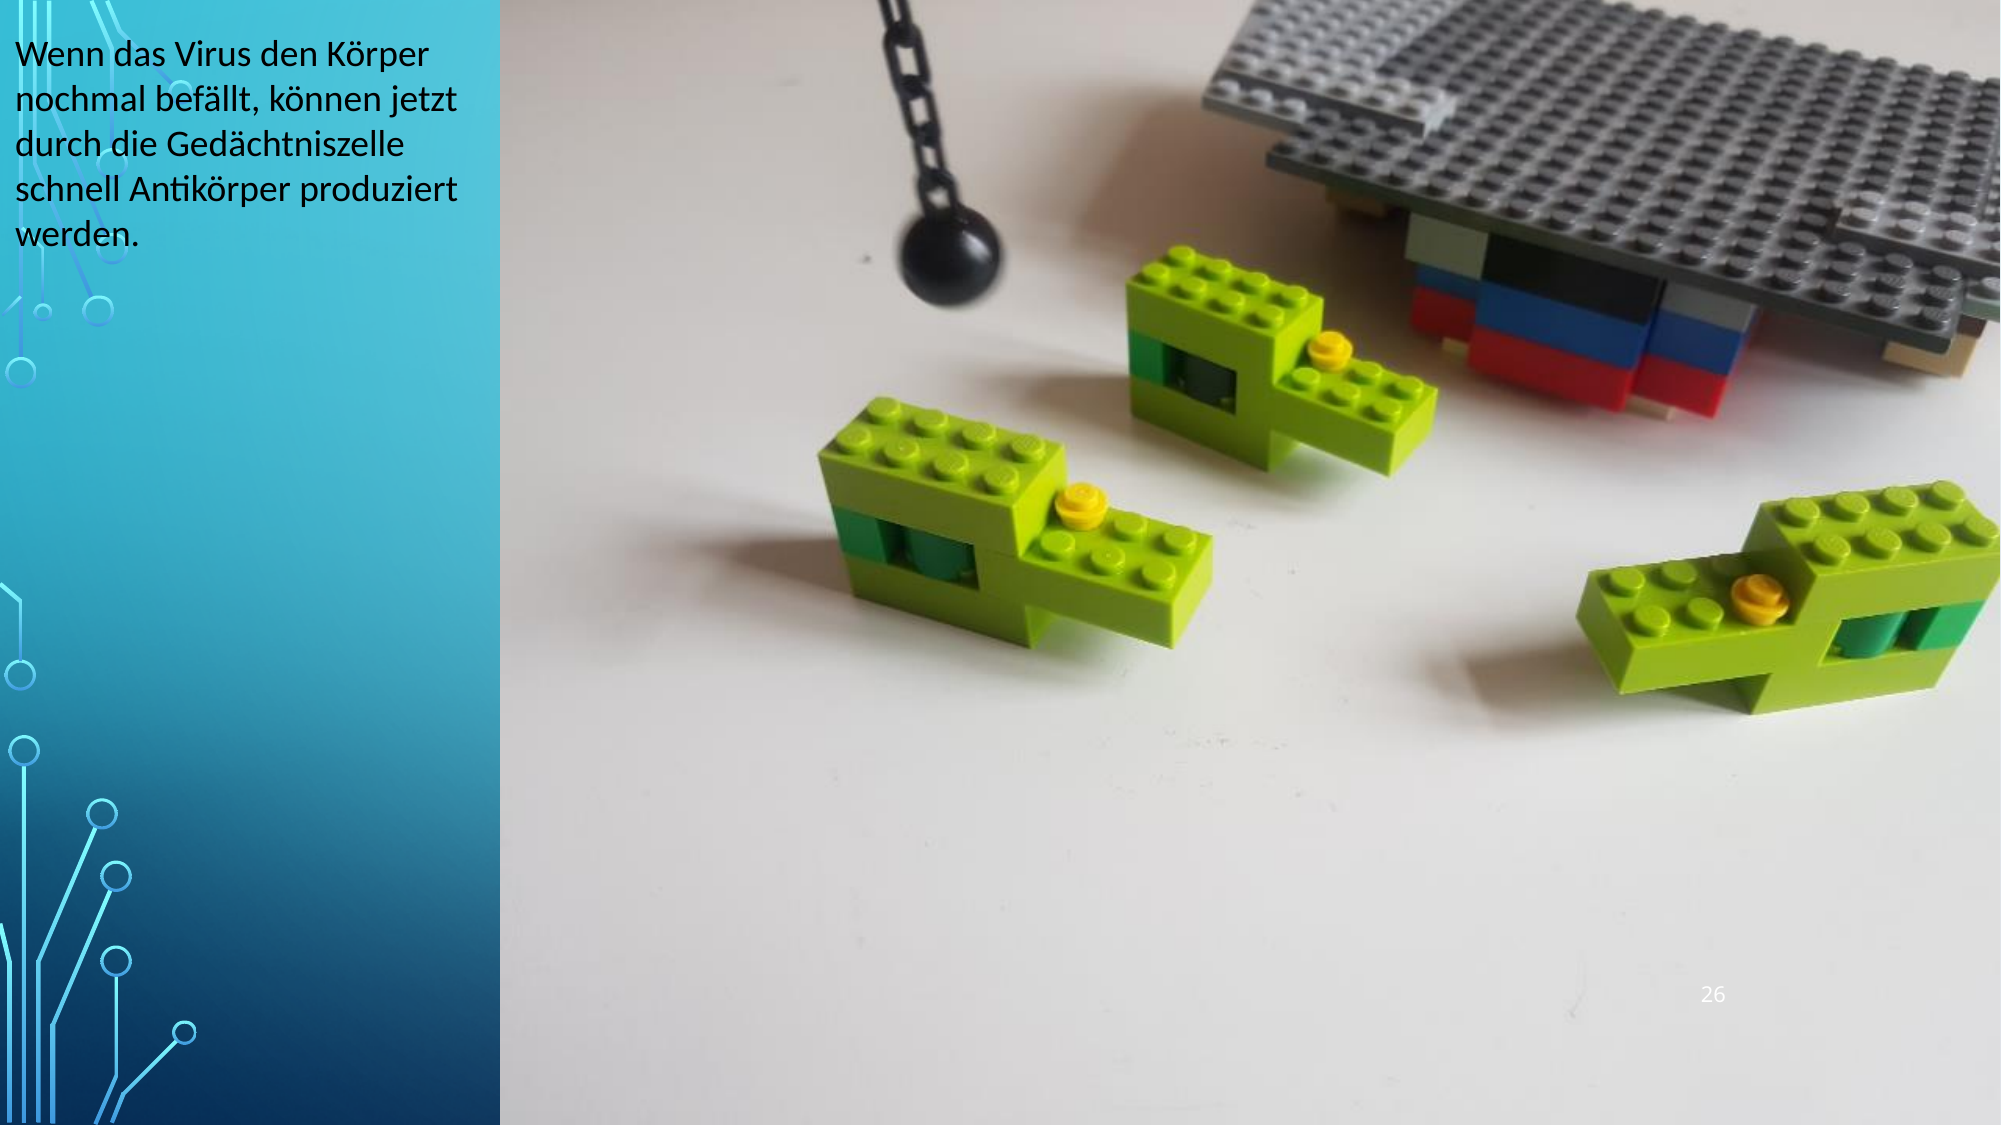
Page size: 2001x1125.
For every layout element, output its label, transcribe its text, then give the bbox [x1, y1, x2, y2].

picture [500, 0, 2000, 1125]
text_box [1685, 965, 1813, 1025]
text_box Wenn das Virus den Körper nochmal befällt, können jetzt durch die Gedächtniszelle schnell Antikörper produziert werden. [0, 21, 489, 264]
